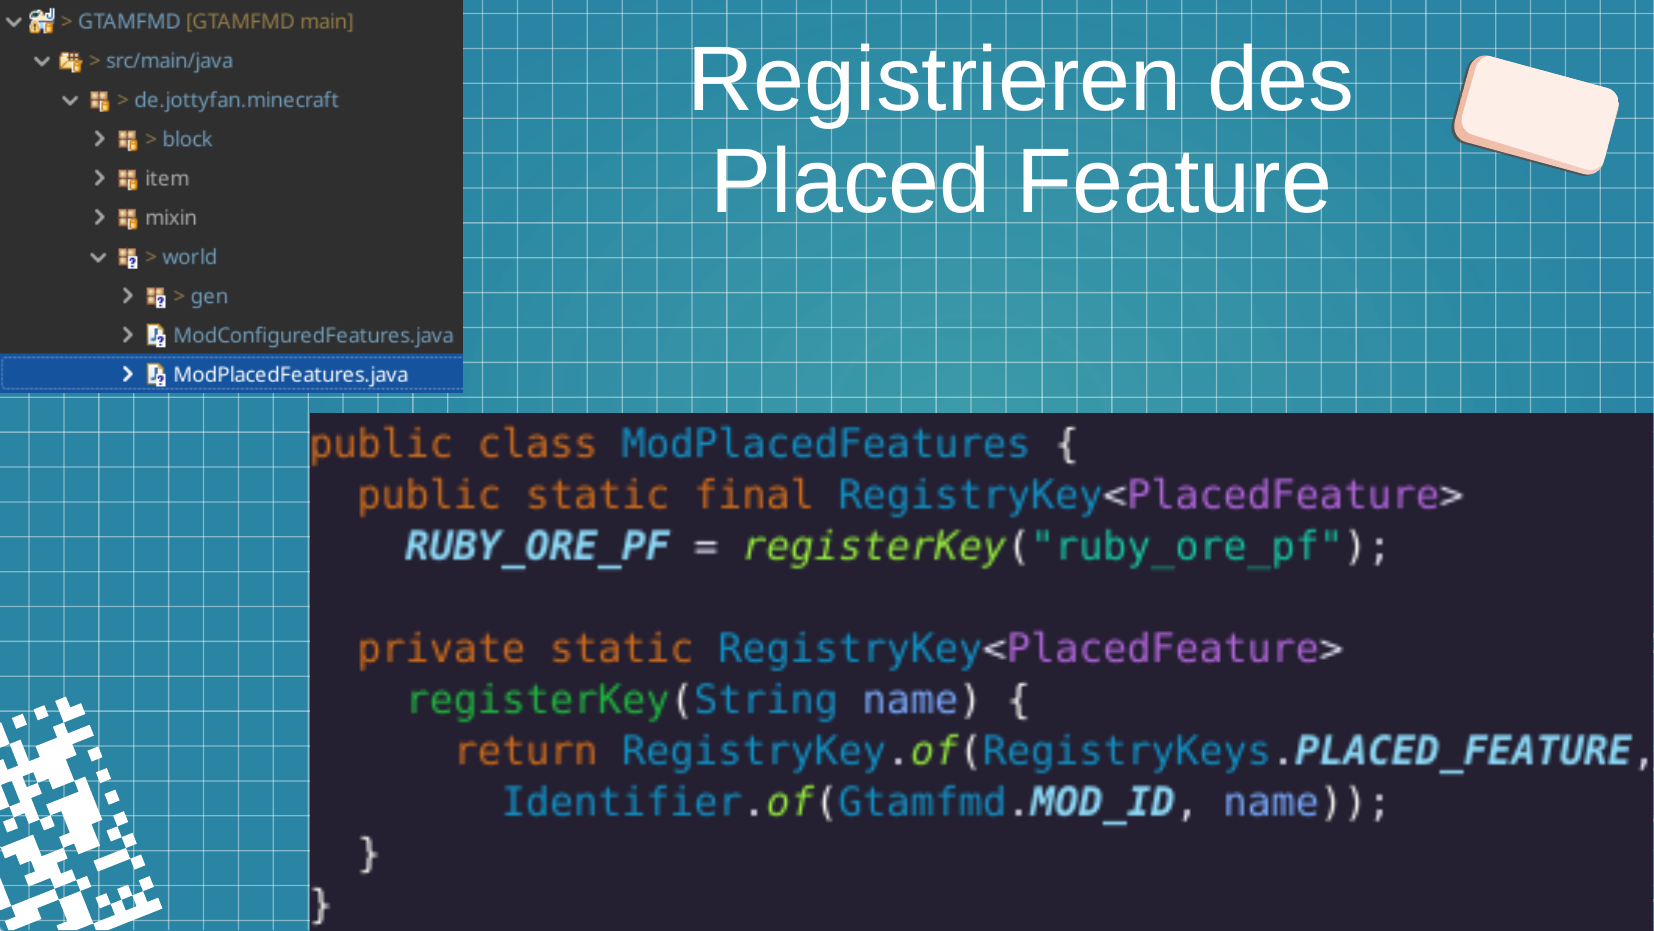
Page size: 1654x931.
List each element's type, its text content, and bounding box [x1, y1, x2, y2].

title Registrieren des Placed Feature [561, 23, 1483, 237]
picture [310, 413, 1654, 931]
picture [0, 0, 463, 393]
